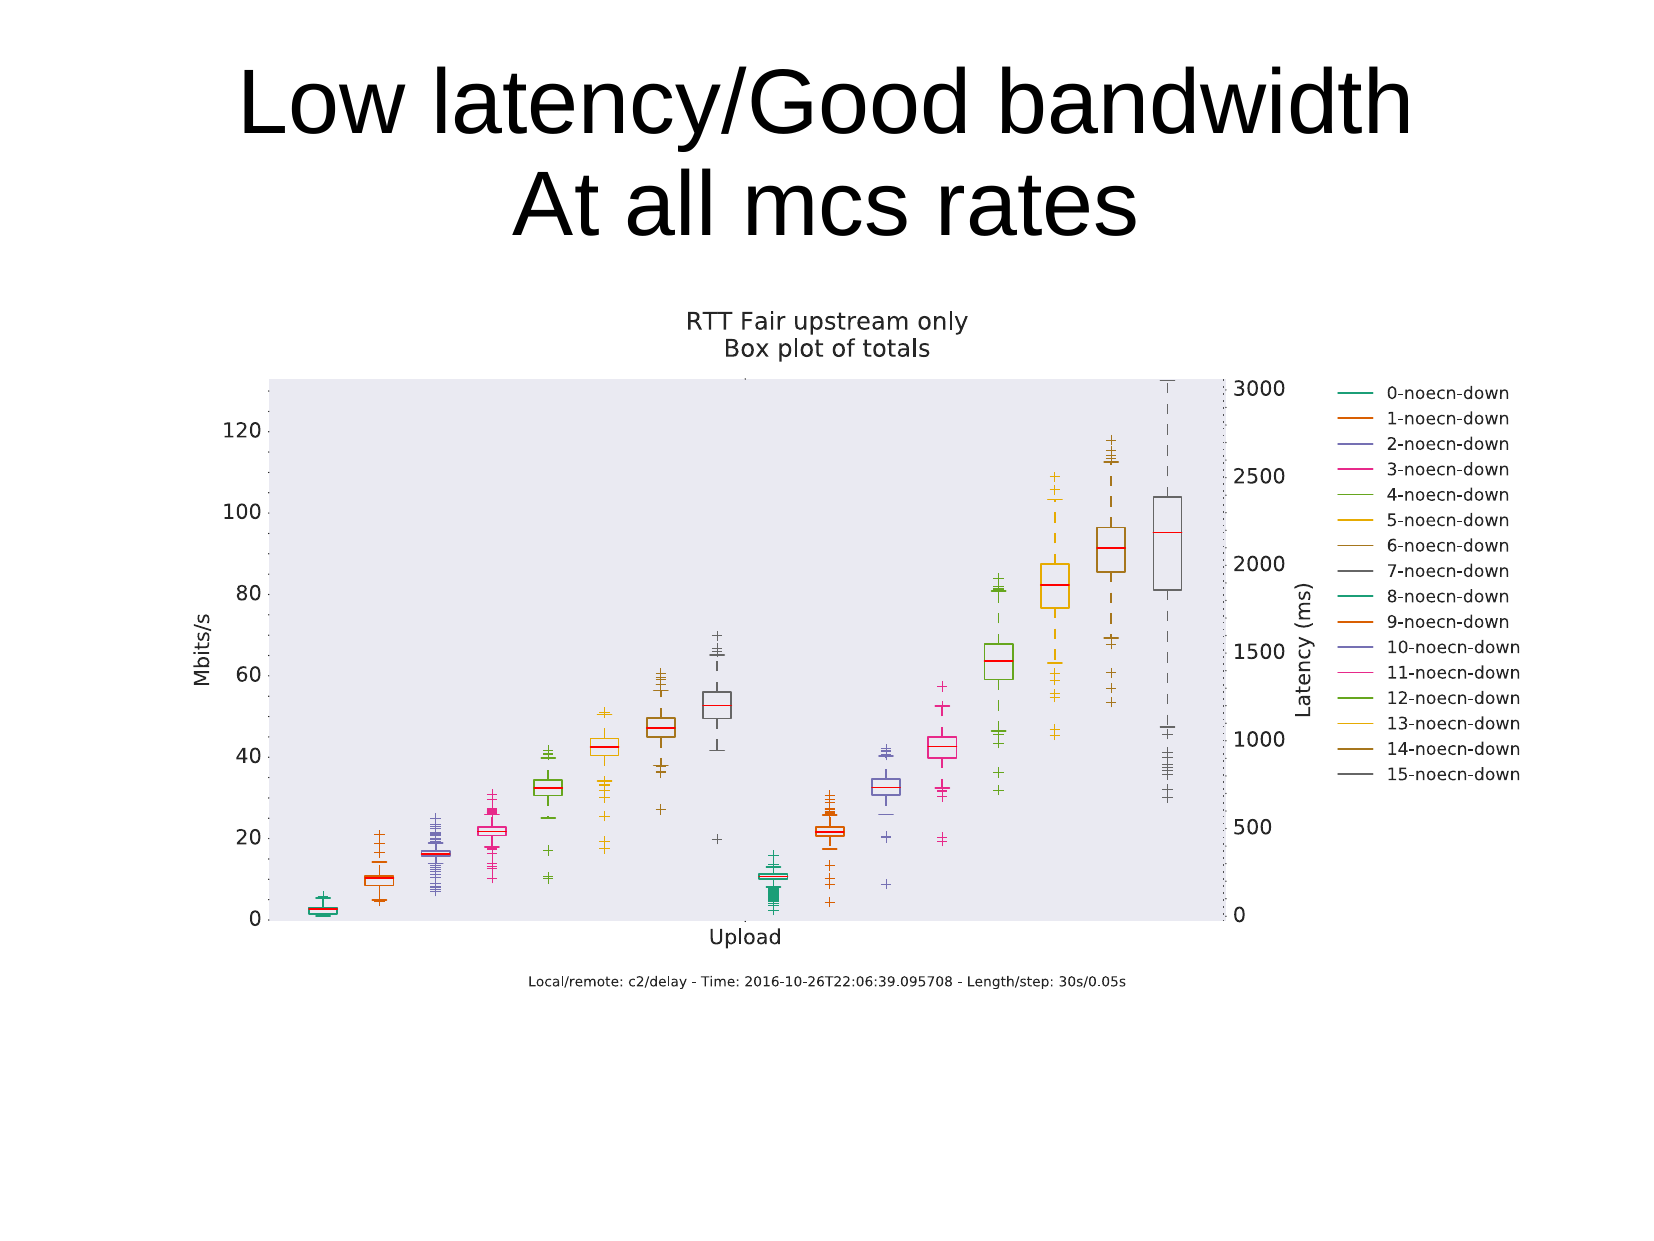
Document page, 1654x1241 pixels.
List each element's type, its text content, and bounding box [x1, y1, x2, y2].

picture [82, 311, 1571, 989]
title Low latency/Good bandwidth At all mcs rates [82, 49, 1571, 257]
